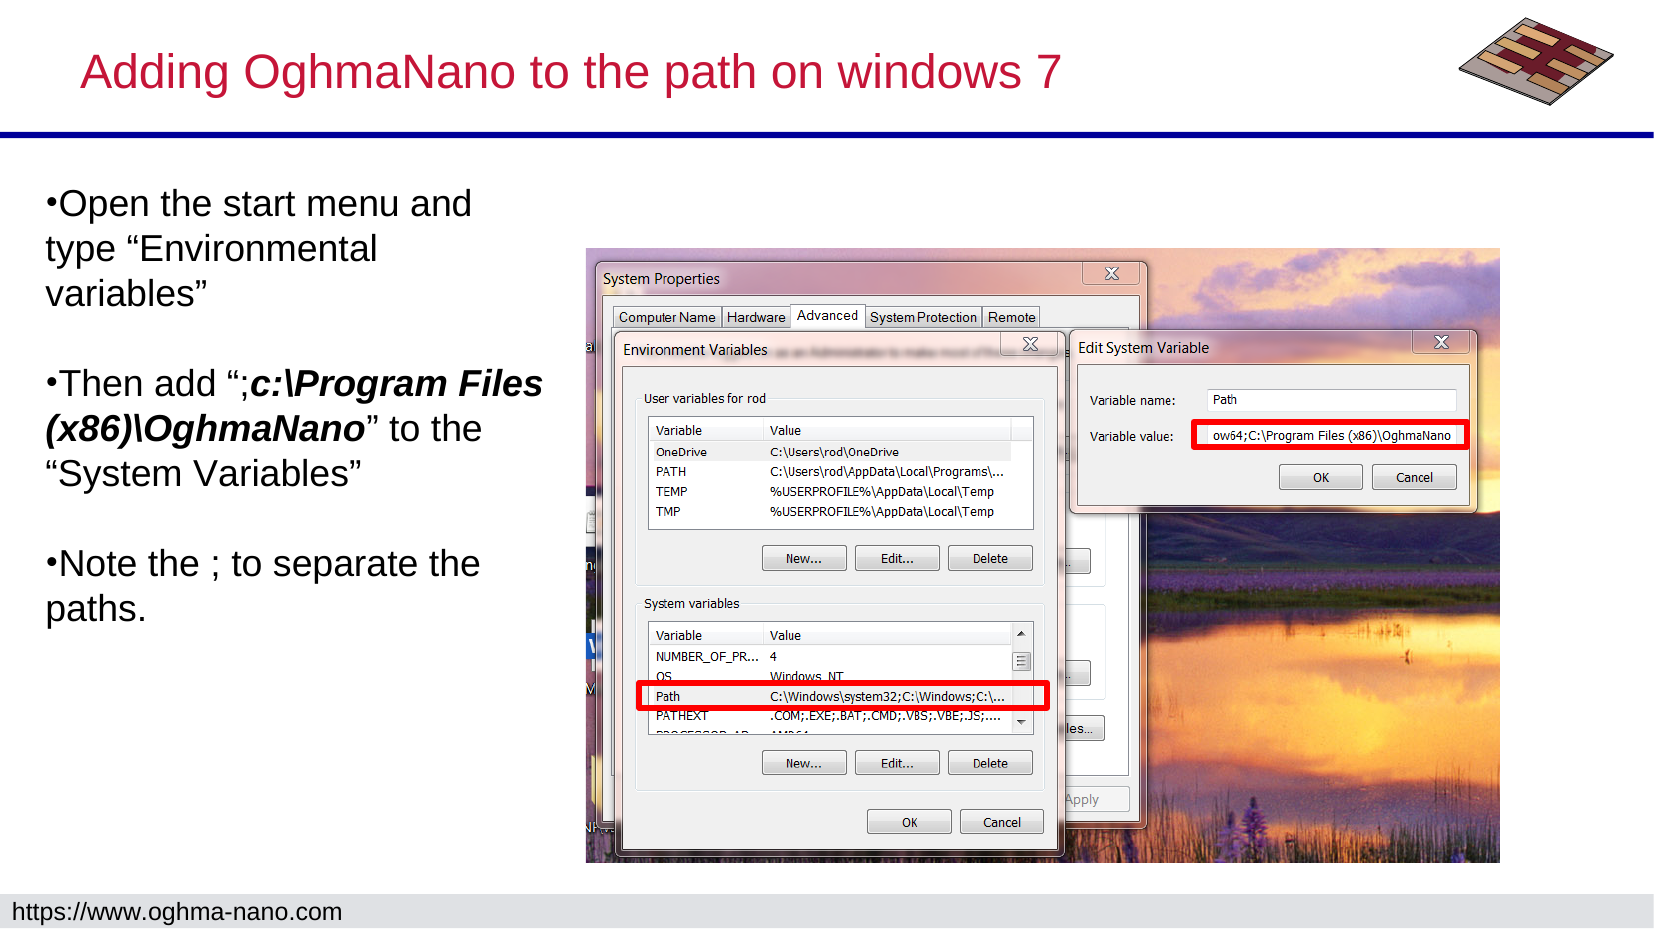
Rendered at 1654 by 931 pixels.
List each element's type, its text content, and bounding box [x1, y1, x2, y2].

text_box Open the start menu and type “Environmental variables” Then add “;c:\Program Files (x86)\OghmaNano” to the “System Variables” Note the ; to separate the paths. [30, 171, 565, 712]
picture [585, 248, 1500, 863]
title Adding OghmaNano to the path on windows 7 [65, 28, 1430, 116]
